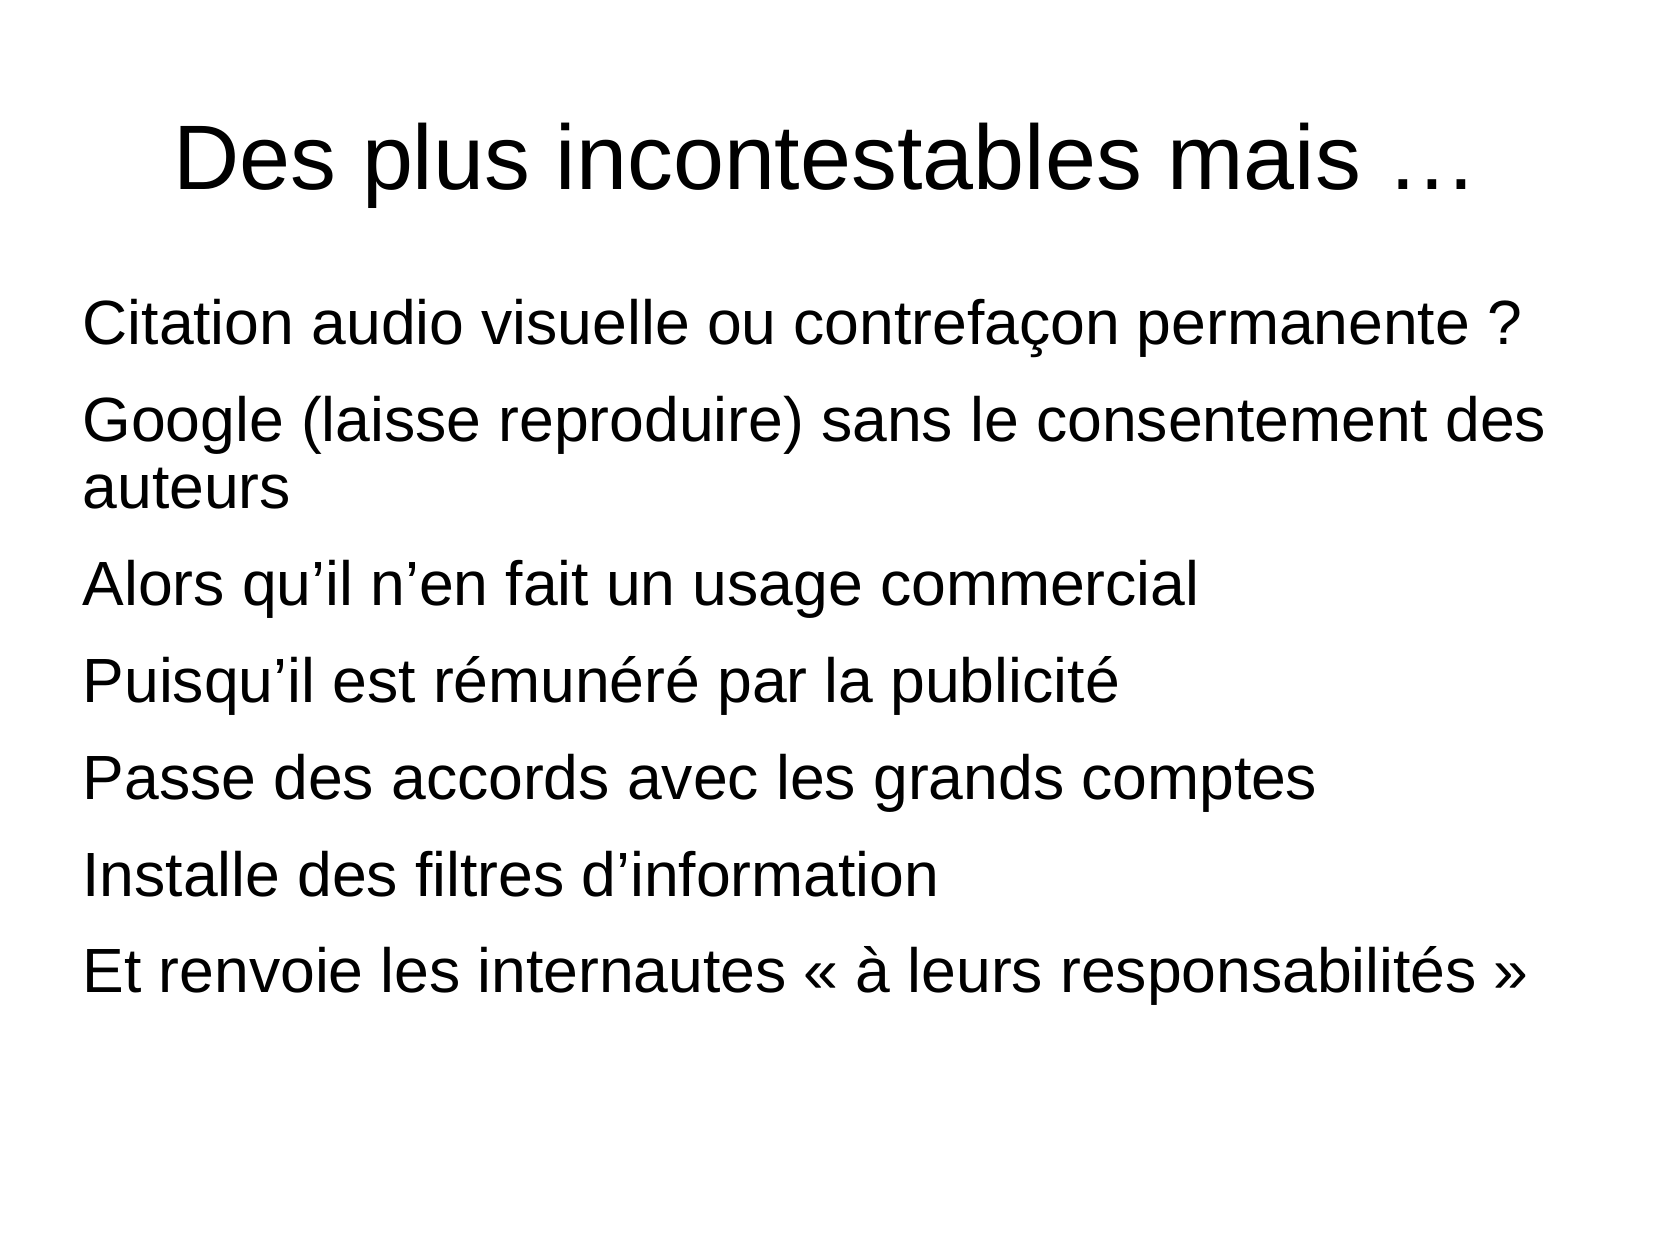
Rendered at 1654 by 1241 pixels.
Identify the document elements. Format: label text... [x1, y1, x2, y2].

list Citation audio visuelle ou contrefaçon permanente ? Google (laisse reproduire) sans le consentement des auteurs Alors qu’il n’en fait un usage commercial Puisqu’il est rémunéré par la publicité Passe des accords avec les grands comptes Installe des filtres d’information Et renvoie les internautes « à leurs responsabilités » [82, 290, 1571, 1109]
title Des plus incontestables mais … [82, 49, 1571, 257]
